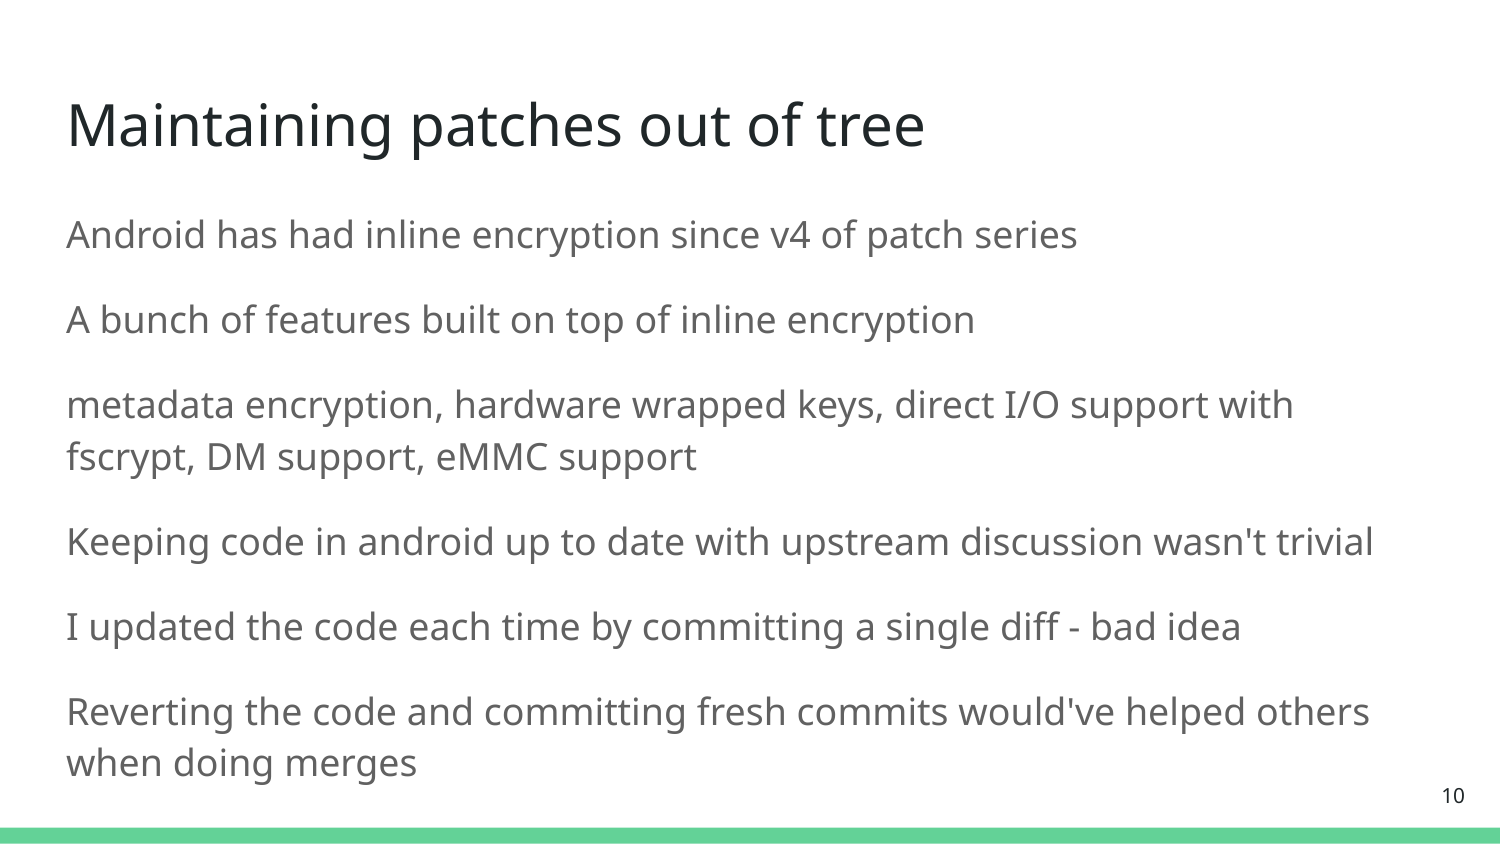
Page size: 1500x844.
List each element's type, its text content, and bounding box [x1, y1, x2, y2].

title Maintaining patches out of tree [51, 72, 1449, 167]
slide_number <number> [1389, 764, 1480, 830]
list Android has had inline encryption since v4 of patch series A bunch of features built on top of inline encryption metadata encryption, hardware wrapped keys, direct I/O support with fscrypt, DM support, eMMC support Keeping code in android up to date with upstream discussion wasn't trivial I updated the code each time by committing a single diff - bad idea Reverting the code and committing fresh commits would've helped others when doing merges [51, 189, 1449, 750]
